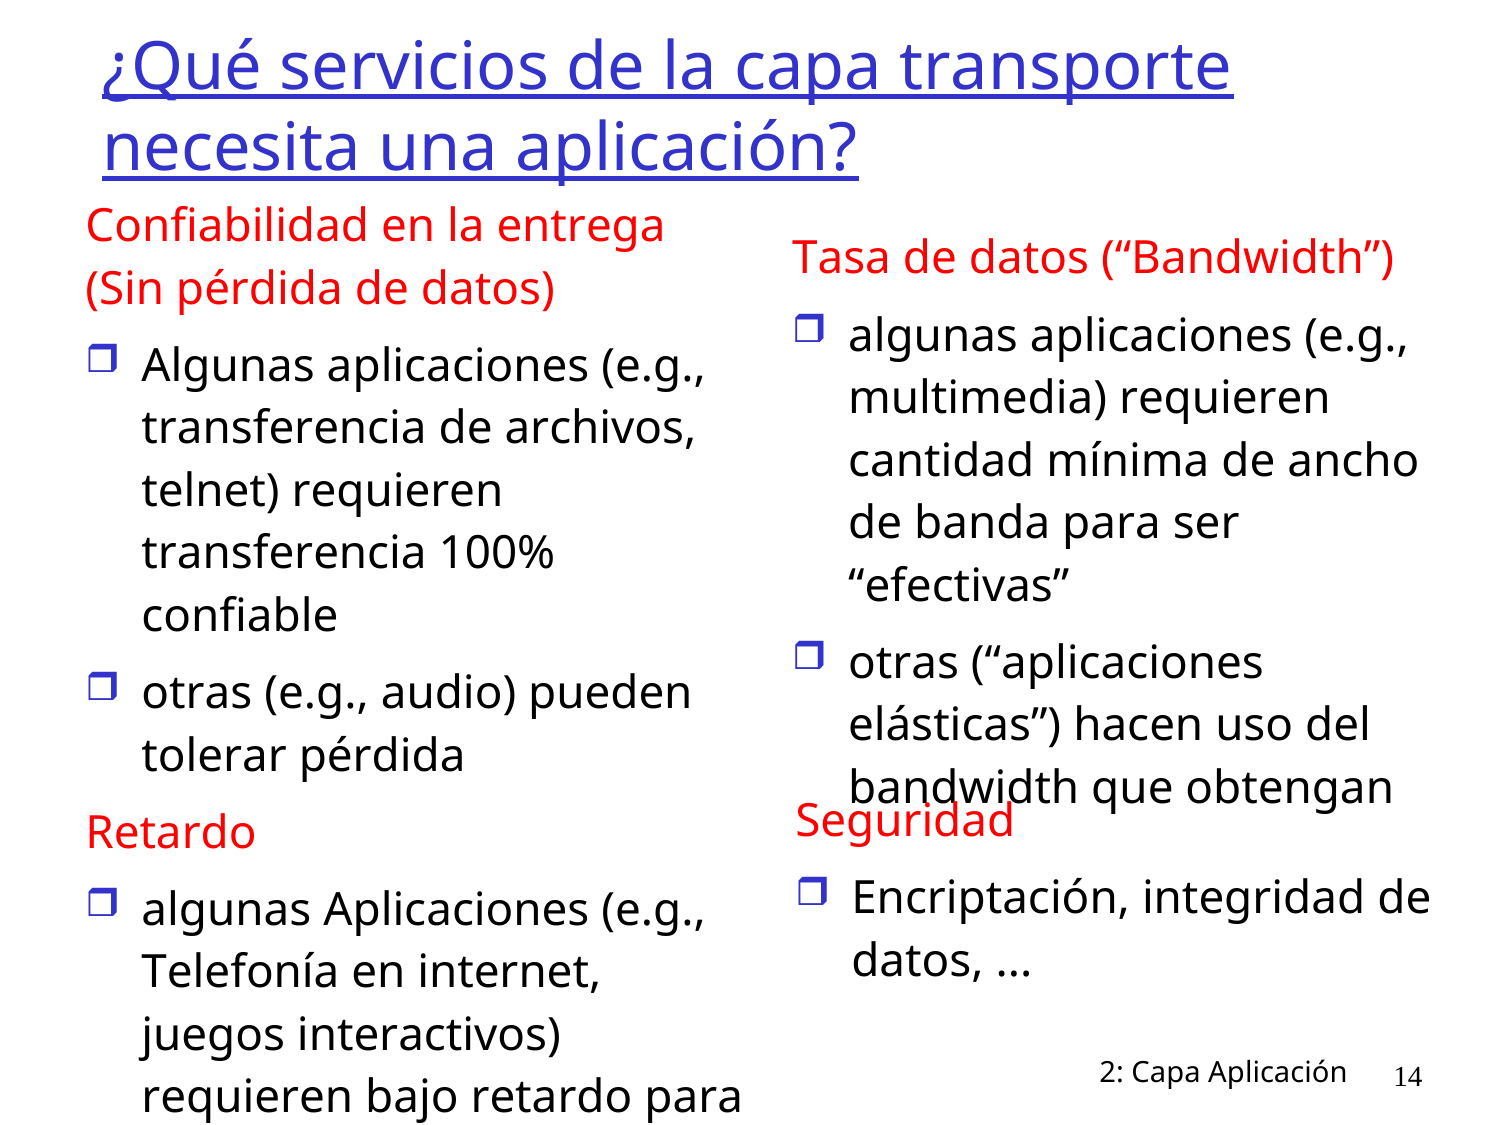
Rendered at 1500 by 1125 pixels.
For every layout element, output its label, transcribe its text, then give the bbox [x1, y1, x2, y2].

list Tasa de datos (“Bandwidth”) algunas aplicaciones (e.g., multimedia) requieren cantidad mínima de ancho de banda para ser “efectivas” otras (“aplicaciones elásticas”) hacen uso del bandwidth que obtengan [792, 224, 1464, 736]
title ¿Qué servicios de la capa transporte necesita una aplicación? [87, 15, 1463, 196]
list Confiabilidad en la entrega (Sin pérdida de datos) Algunas aplicaciones (e.g., transferencia de archivos, telnet) requieren transferencia 100% confiable otras (e.g., audio) pueden tolerar pérdida Retardo algunas Aplicaciones (e.g., Telefonía en internet, juegos interactivos) requieren bajo retardo para ser “efectivas” [79, 192, 751, 1054]
list Seguridad Encriptación, integridad de datos, ... [795, 787, 1467, 976]
